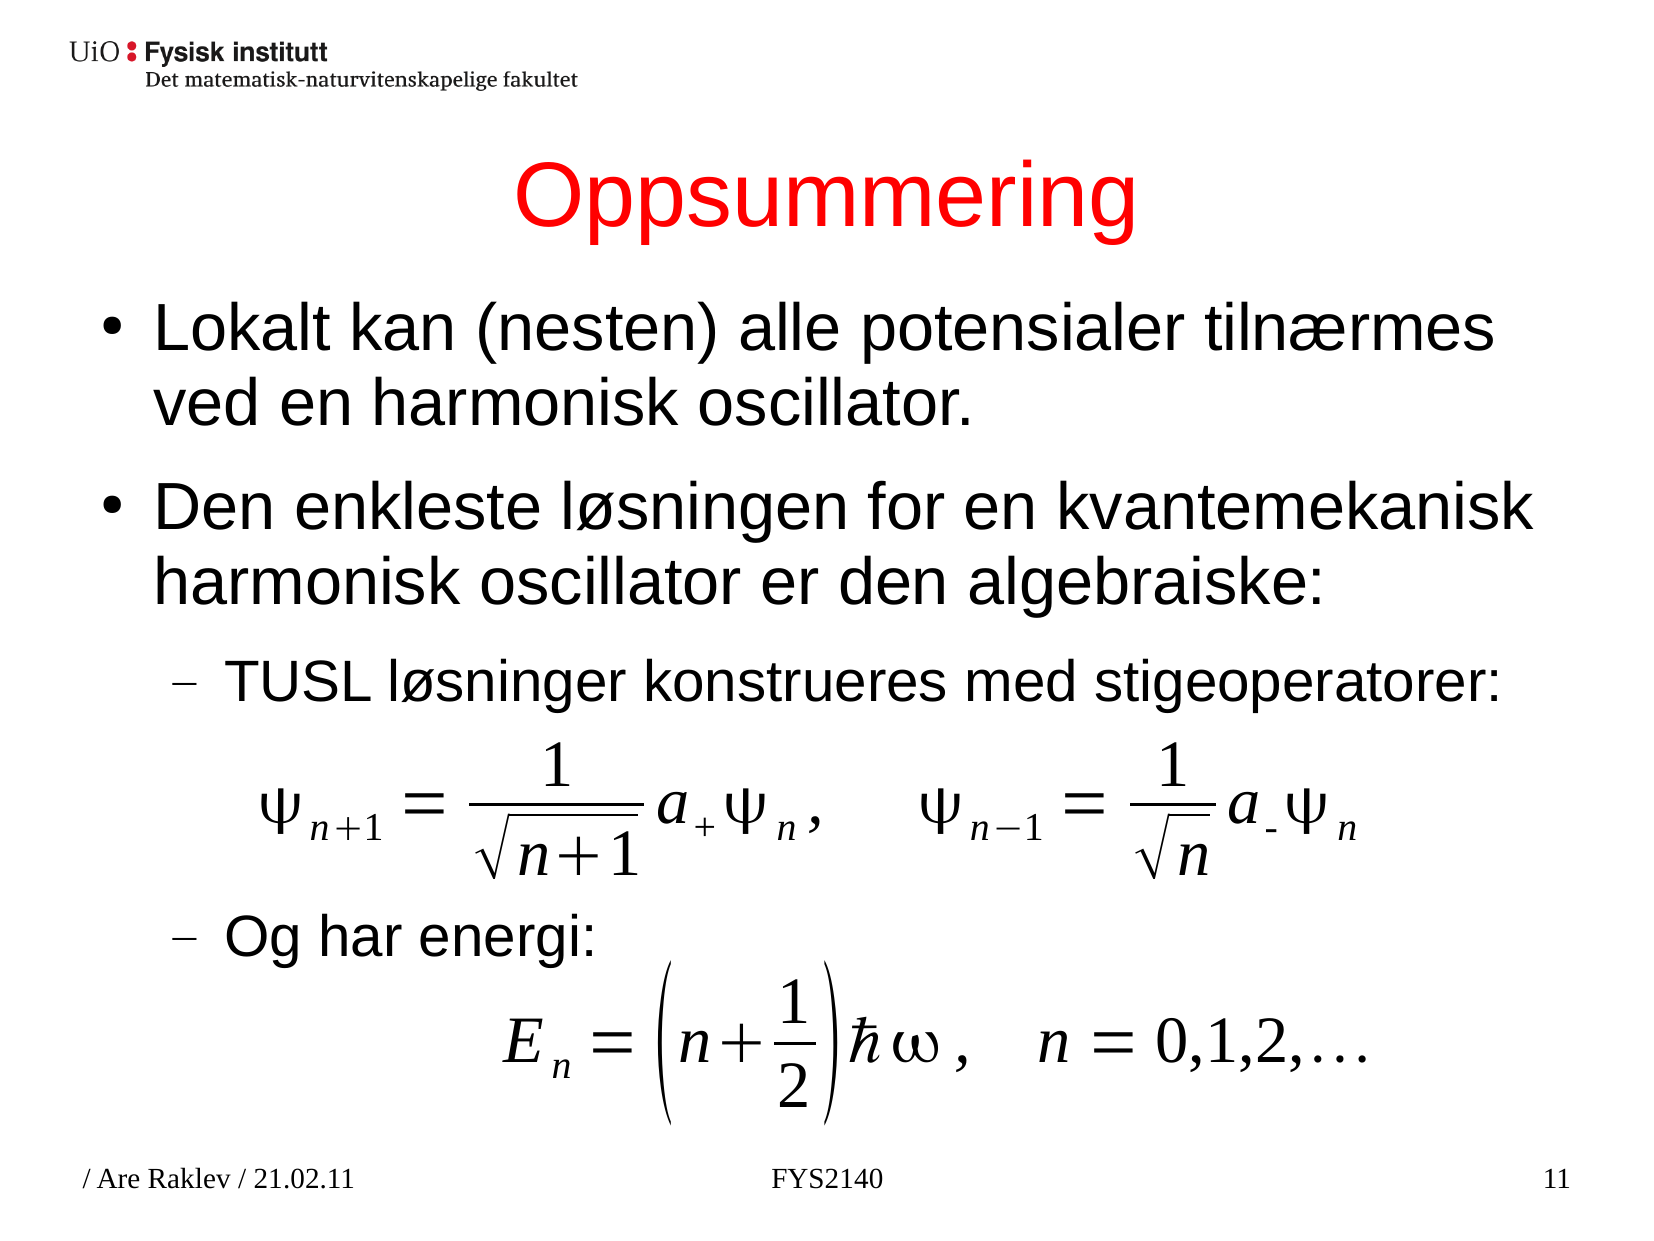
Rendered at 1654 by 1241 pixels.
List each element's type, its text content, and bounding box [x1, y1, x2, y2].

picture [68, 37, 581, 93]
title Oppsummering [82, 90, 1571, 290]
chart [493, 956, 1380, 1130]
list Lokalt kan (nesten) alle potensialer tilnærmes ved en harmonisk oscillator. Den enkleste løsningen for en kvantemekanisk harmonisk oscillator er den algebraiske: TUSL løsninger konstrueres med stigeoperatorer: Og har energi: [82, 290, 1576, 1094]
chart [251, 726, 1363, 890]
